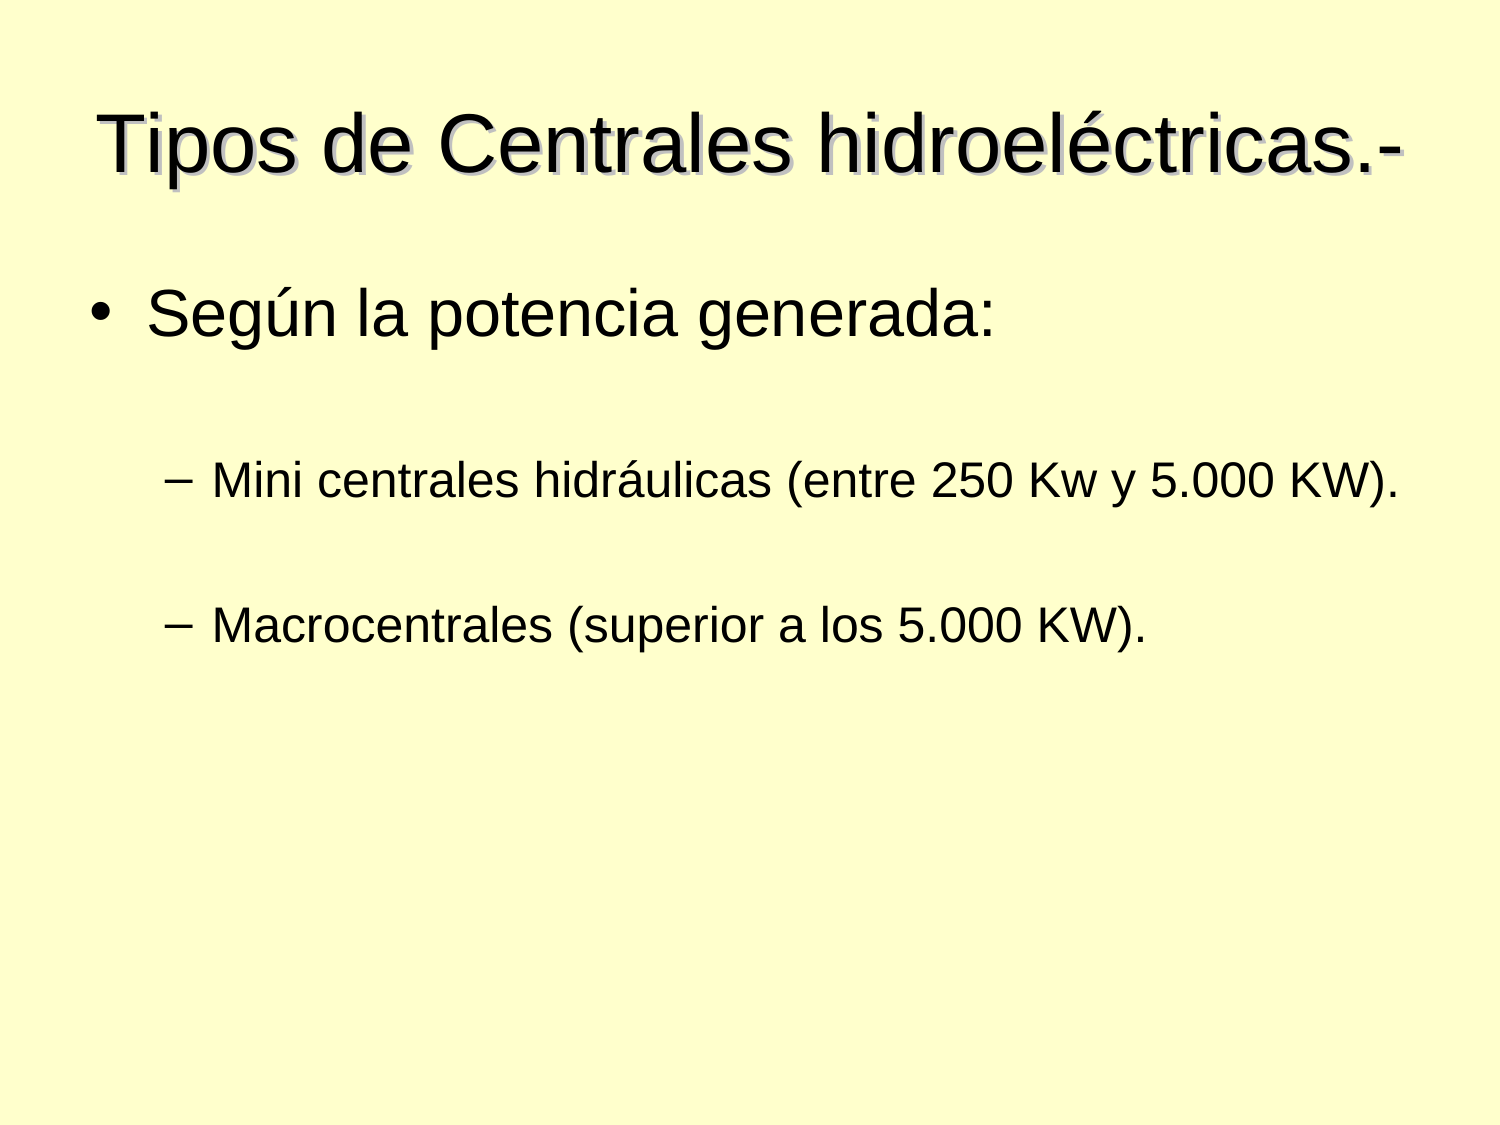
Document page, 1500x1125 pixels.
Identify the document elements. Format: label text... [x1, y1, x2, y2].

list Según la potencia generada: Mini centrales hidráulicas (entre 250 Kw y 5.000 KW). Macrocentrales (superior a los 5.000 KW). [75, 262, 1426, 1006]
title Tipos de Centrales hidroeléctricas.- [75, 45, 1426, 233]
